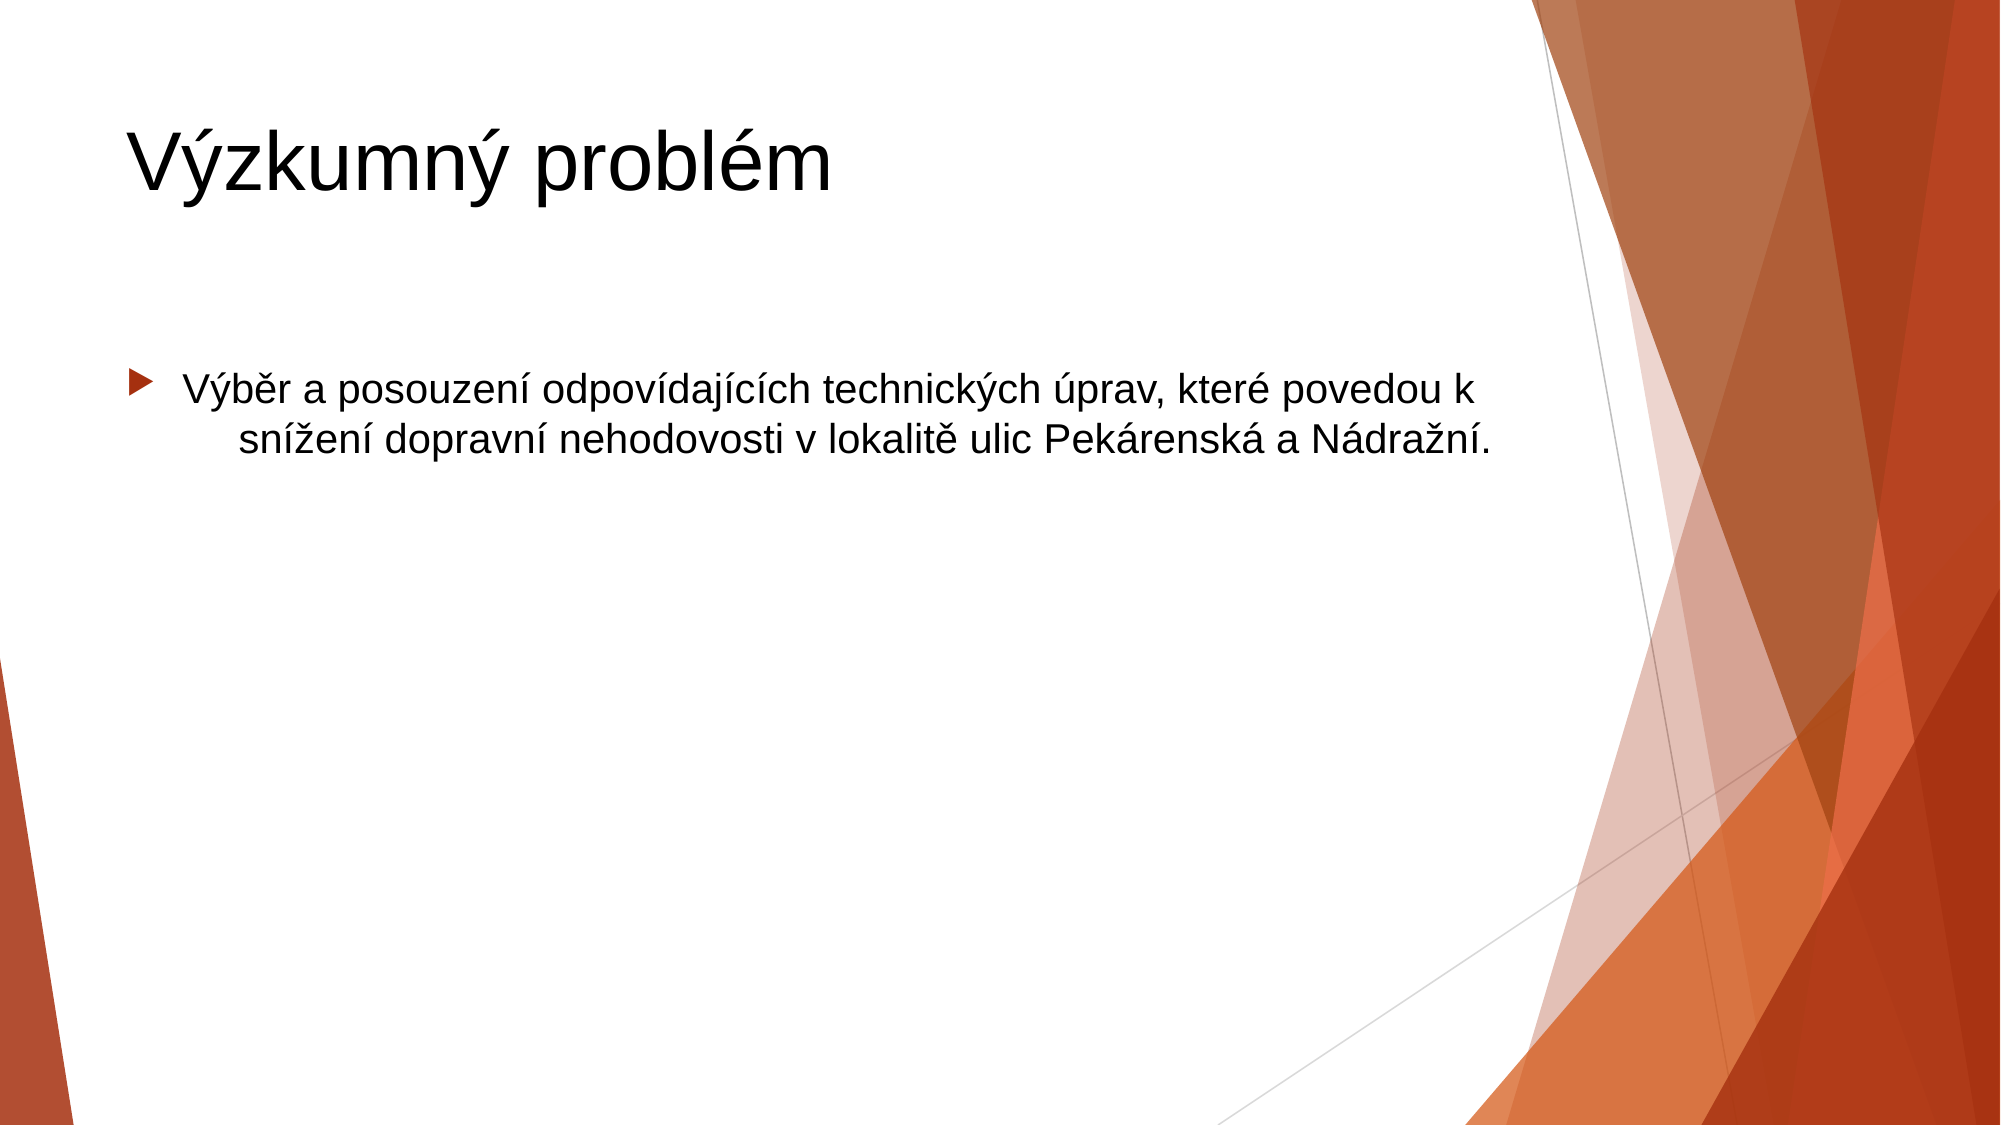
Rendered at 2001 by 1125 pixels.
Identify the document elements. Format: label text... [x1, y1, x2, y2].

list Výběr a posouzení odpovídajících technických úprav, které povedou k snížení dopravní nehodovosti v lokalitě ulic Pekárenská a Nádražní. [111, 354, 1522, 992]
title Výzkumný problém [111, 99, 1522, 317]
